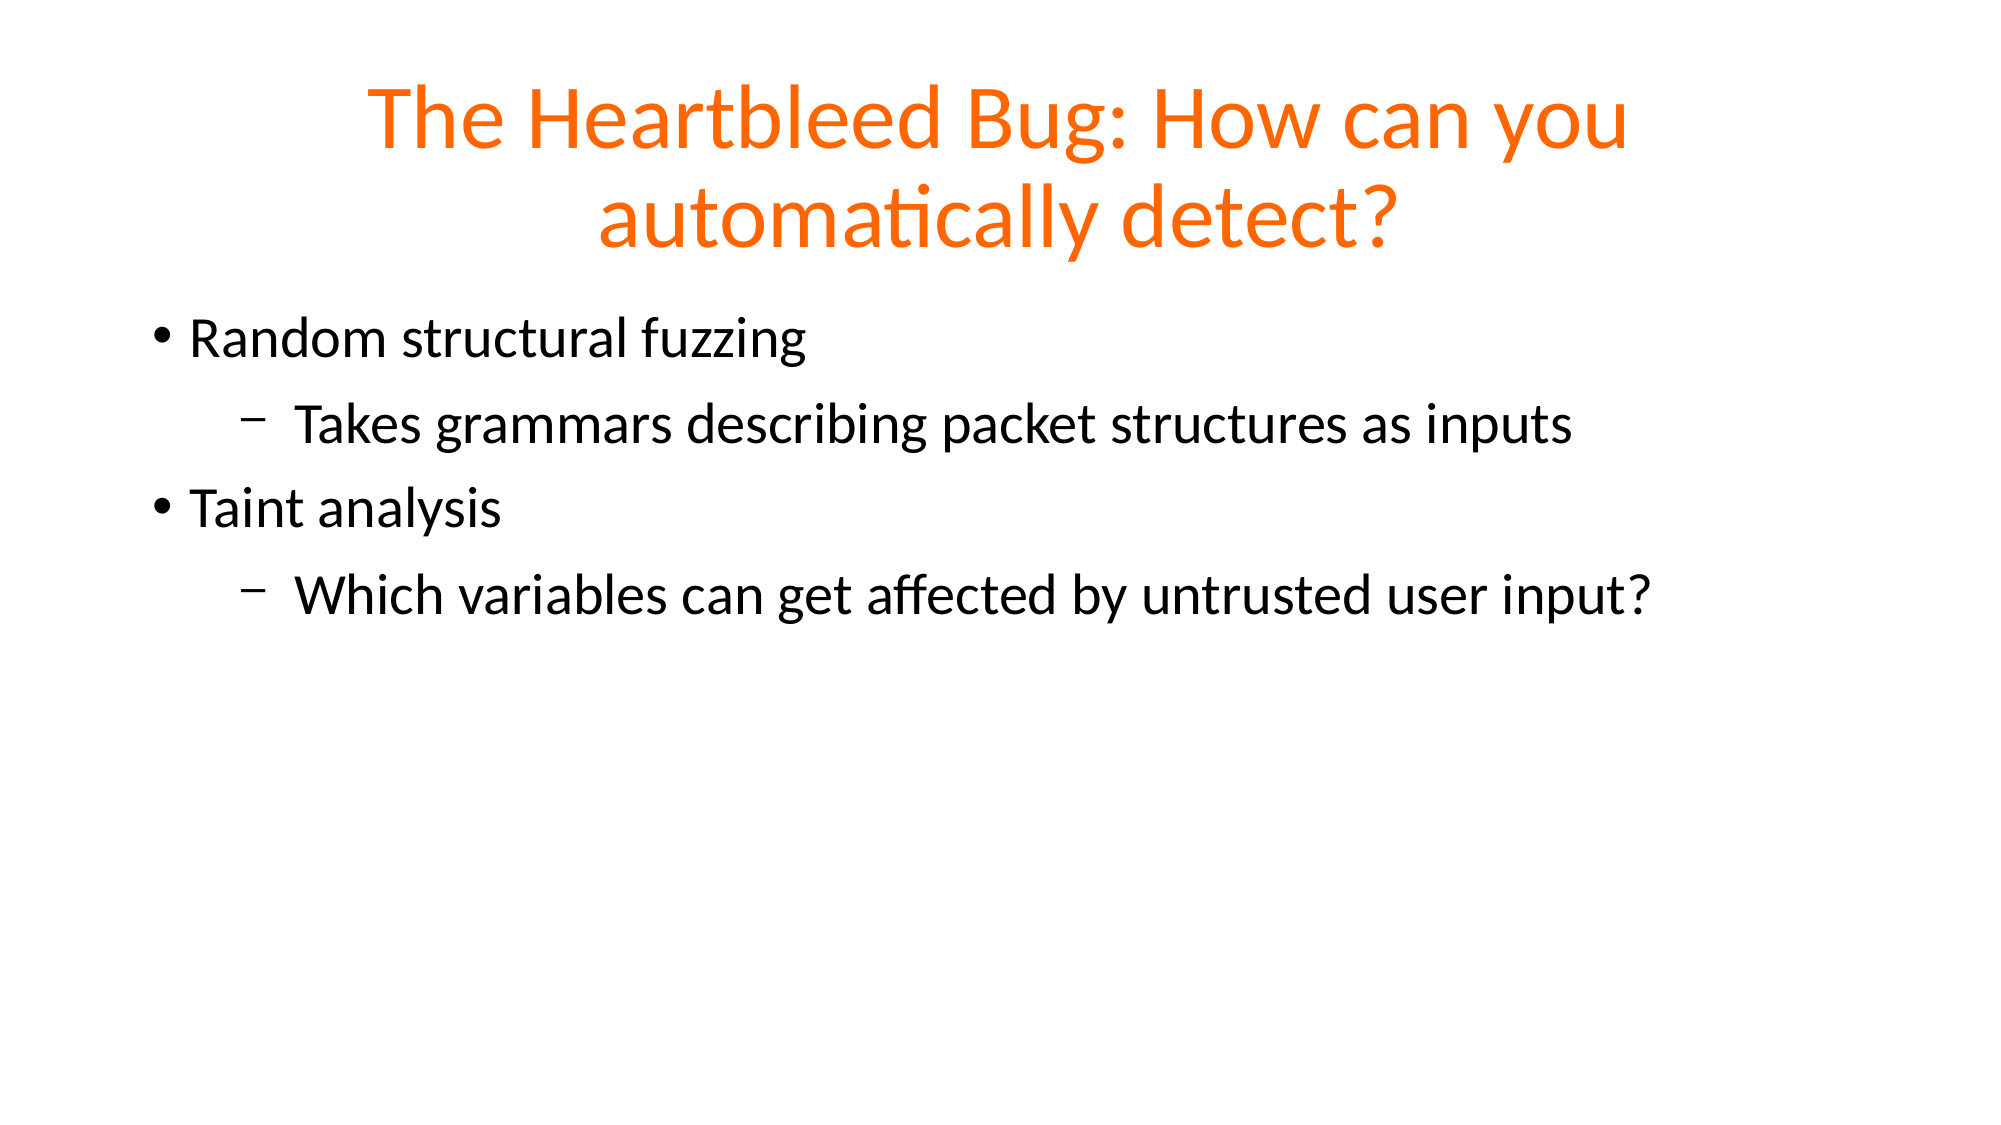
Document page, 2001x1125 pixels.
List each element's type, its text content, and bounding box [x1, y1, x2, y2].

list Random structural fuzzing Takes grammars describing packet structures as inputs Taint analysis Which variables can get affected by untrusted user input? [137, 299, 1863, 1014]
title The Heartbleed Bug: How can you automatically detect? [137, 59, 1863, 278]
